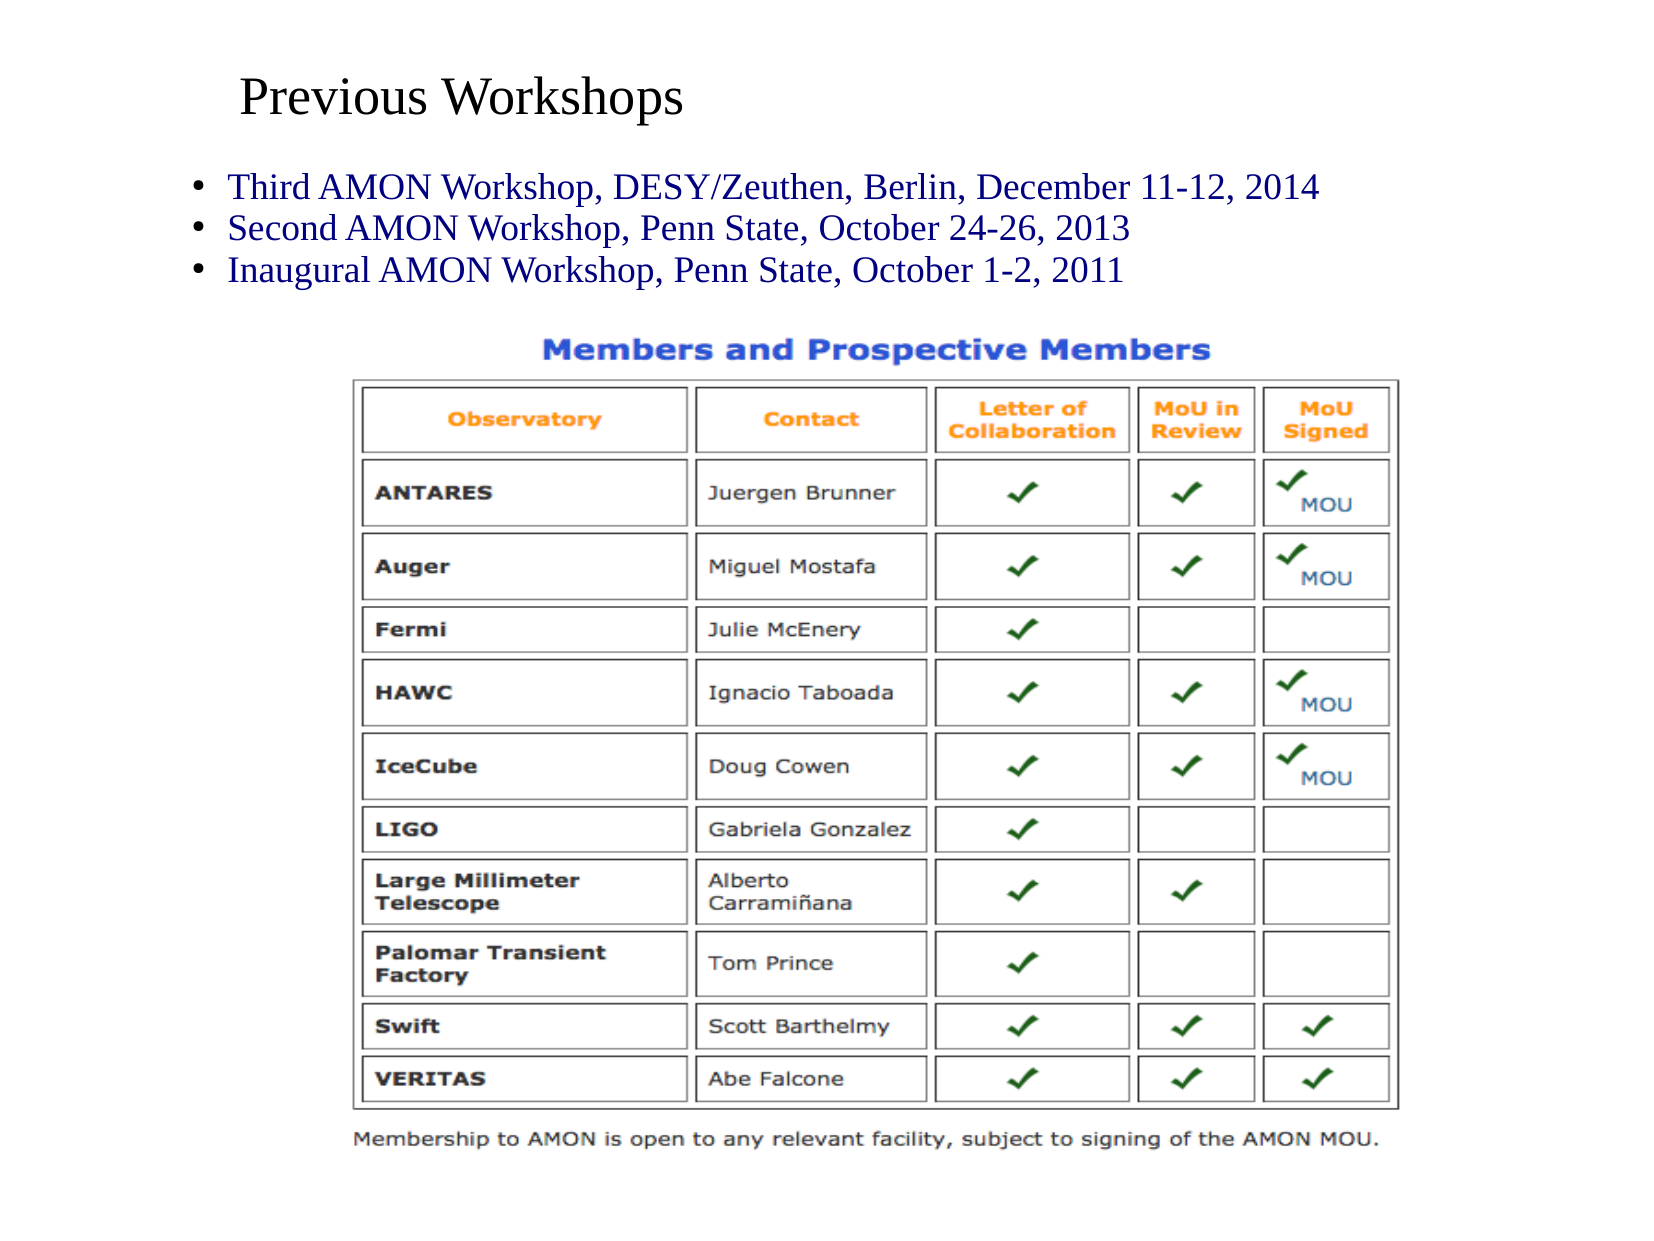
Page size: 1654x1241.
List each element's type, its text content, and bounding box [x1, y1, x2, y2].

picture [342, 330, 1418, 1158]
text_box Third AMON Workshop, DESY/Zeuthen, Berlin, December 11-12, 2014 Second AMON Workshop, Penn State, October 24-26, 2013 Inaugural AMON Workshop, Penn State, October 1-2, 2011 [177, 158, 1489, 336]
text_box Previous Workshops [224, 59, 934, 128]
